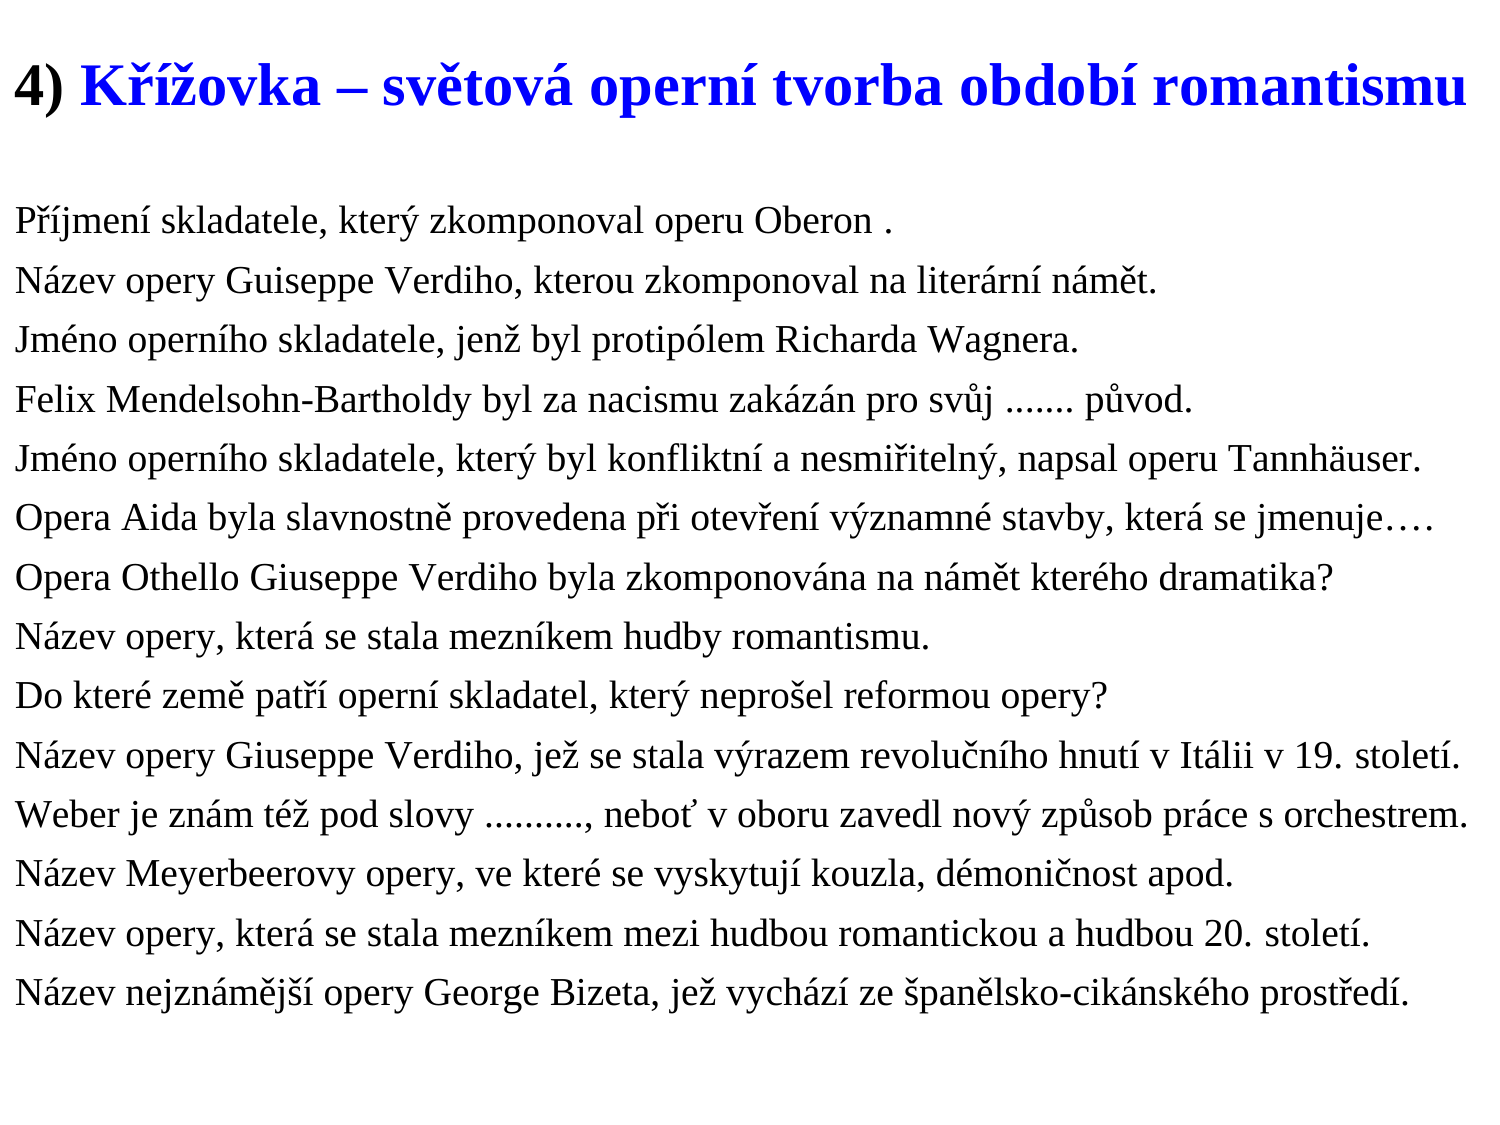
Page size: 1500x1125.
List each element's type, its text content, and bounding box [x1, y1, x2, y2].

text_box 4) Křížovka – světová operní tvorba období romantismu Příjmení skladatele, který zkomponoval operu Oberon . Název opery Guiseppe Verdiho, kterou zkomponoval na literární námět. Jméno operního skladatele, jenž byl protipólem Richarda Wagnera. Felix Mendelsohn-Bartholdy byl za nacismu zakázán pro svůj ....... původ. Jméno operního skladatele, který byl konfliktní a nesmiřitelný, napsal operu Tannhäuser. Opera Aida byla slavnostně provedena při otevření významné stavby, která se jmenuje…. Opera Othello Giuseppe Verdiho byla zkomponována na námět kterého dramatika? Název opery, která se stala mezníkem hudby romantismu. Do které země patří operní skladatel, který neprošel reformou opery? Název opery Giuseppe Verdiho, jež se stala výrazem revolučního hnutí v Itálii v 19. století. Weber je znám též pod slovy .........., neboť v oboru zavedl nový způsob práce s orchestrem. Název Meyerbeerovy opery, ve které se vyskytují kouzla, démoničnost apod. Název opery, která se stala mezníkem mezi hudbou romantickou a hudbou 20. století. Název nejznámější opery George Bizeta, jež vychází ze španělsko-cikánského prostředí. [0, 37, 1500, 1022]
